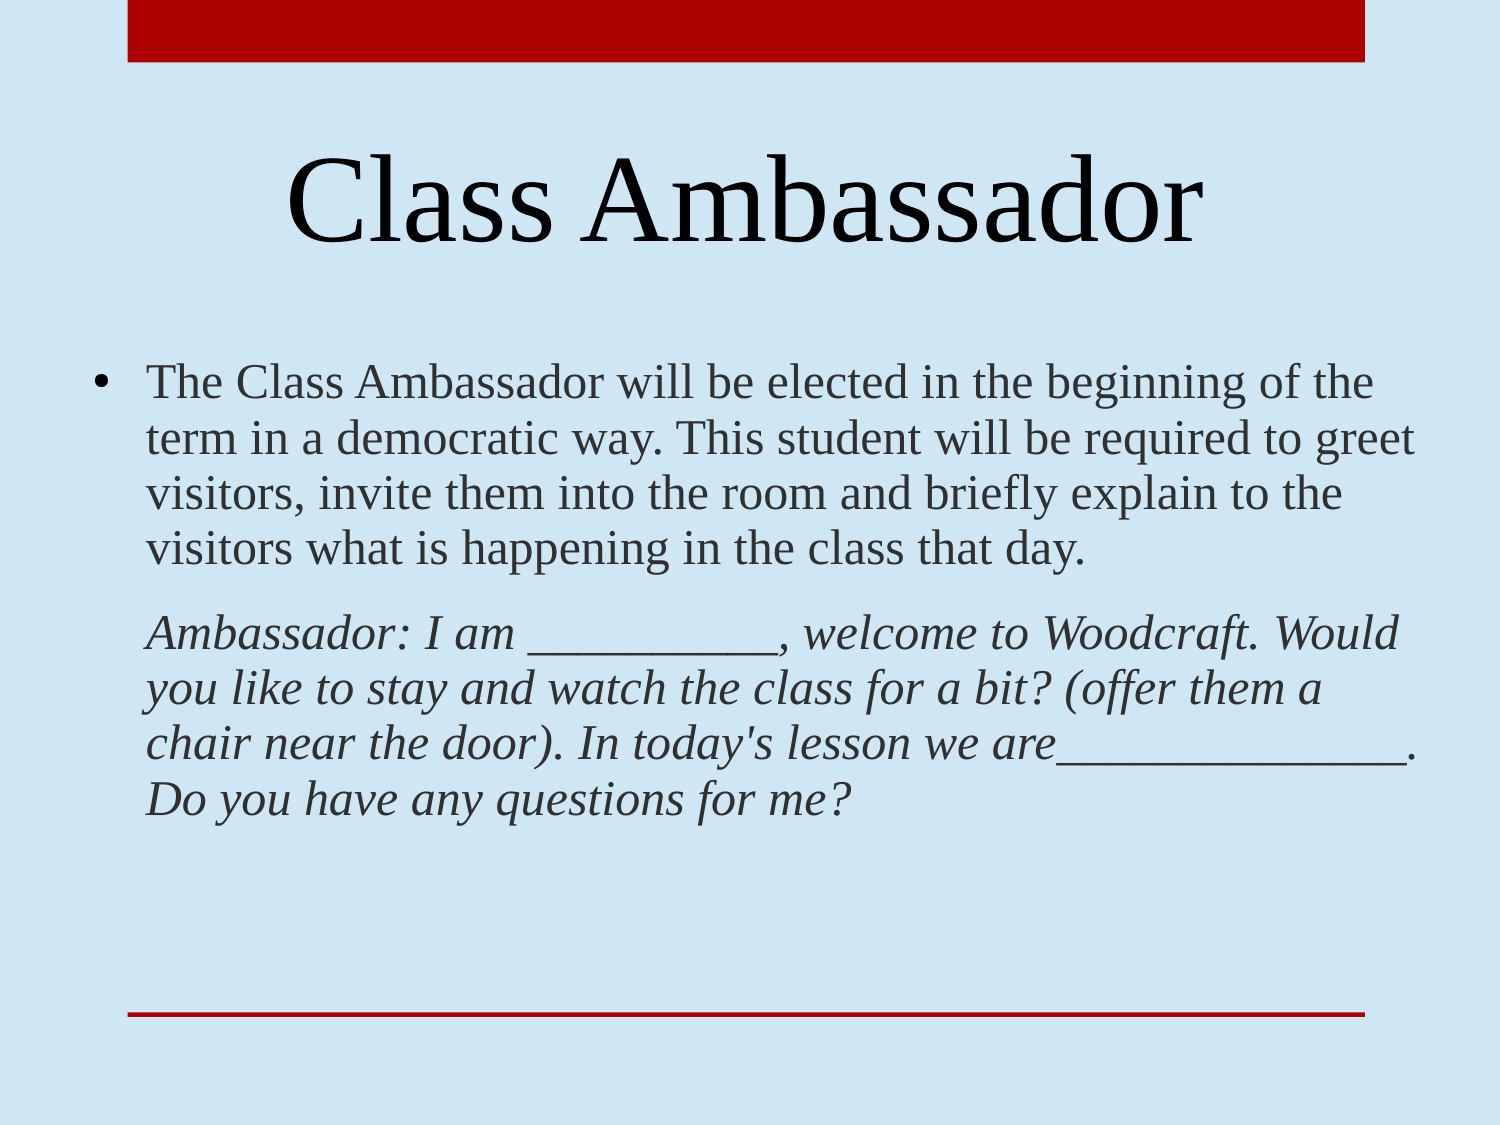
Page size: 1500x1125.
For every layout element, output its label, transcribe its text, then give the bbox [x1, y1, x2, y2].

title Class Ambassador [188, 68, 1302, 331]
list The Class Ambassador will be elected in the beginning of the term in a democratic way. This student will be required to greet visitors, invite them into the room and briefly explain to the visitors what is happening in the class that day. Ambassador: I am __________, welcome to Woodcraft. Would you like to stay and watch the class for a bit? (offer them a chair near the door). In today's lesson we are______________. Do you have any questions for me? [75, 354, 1425, 1097]
